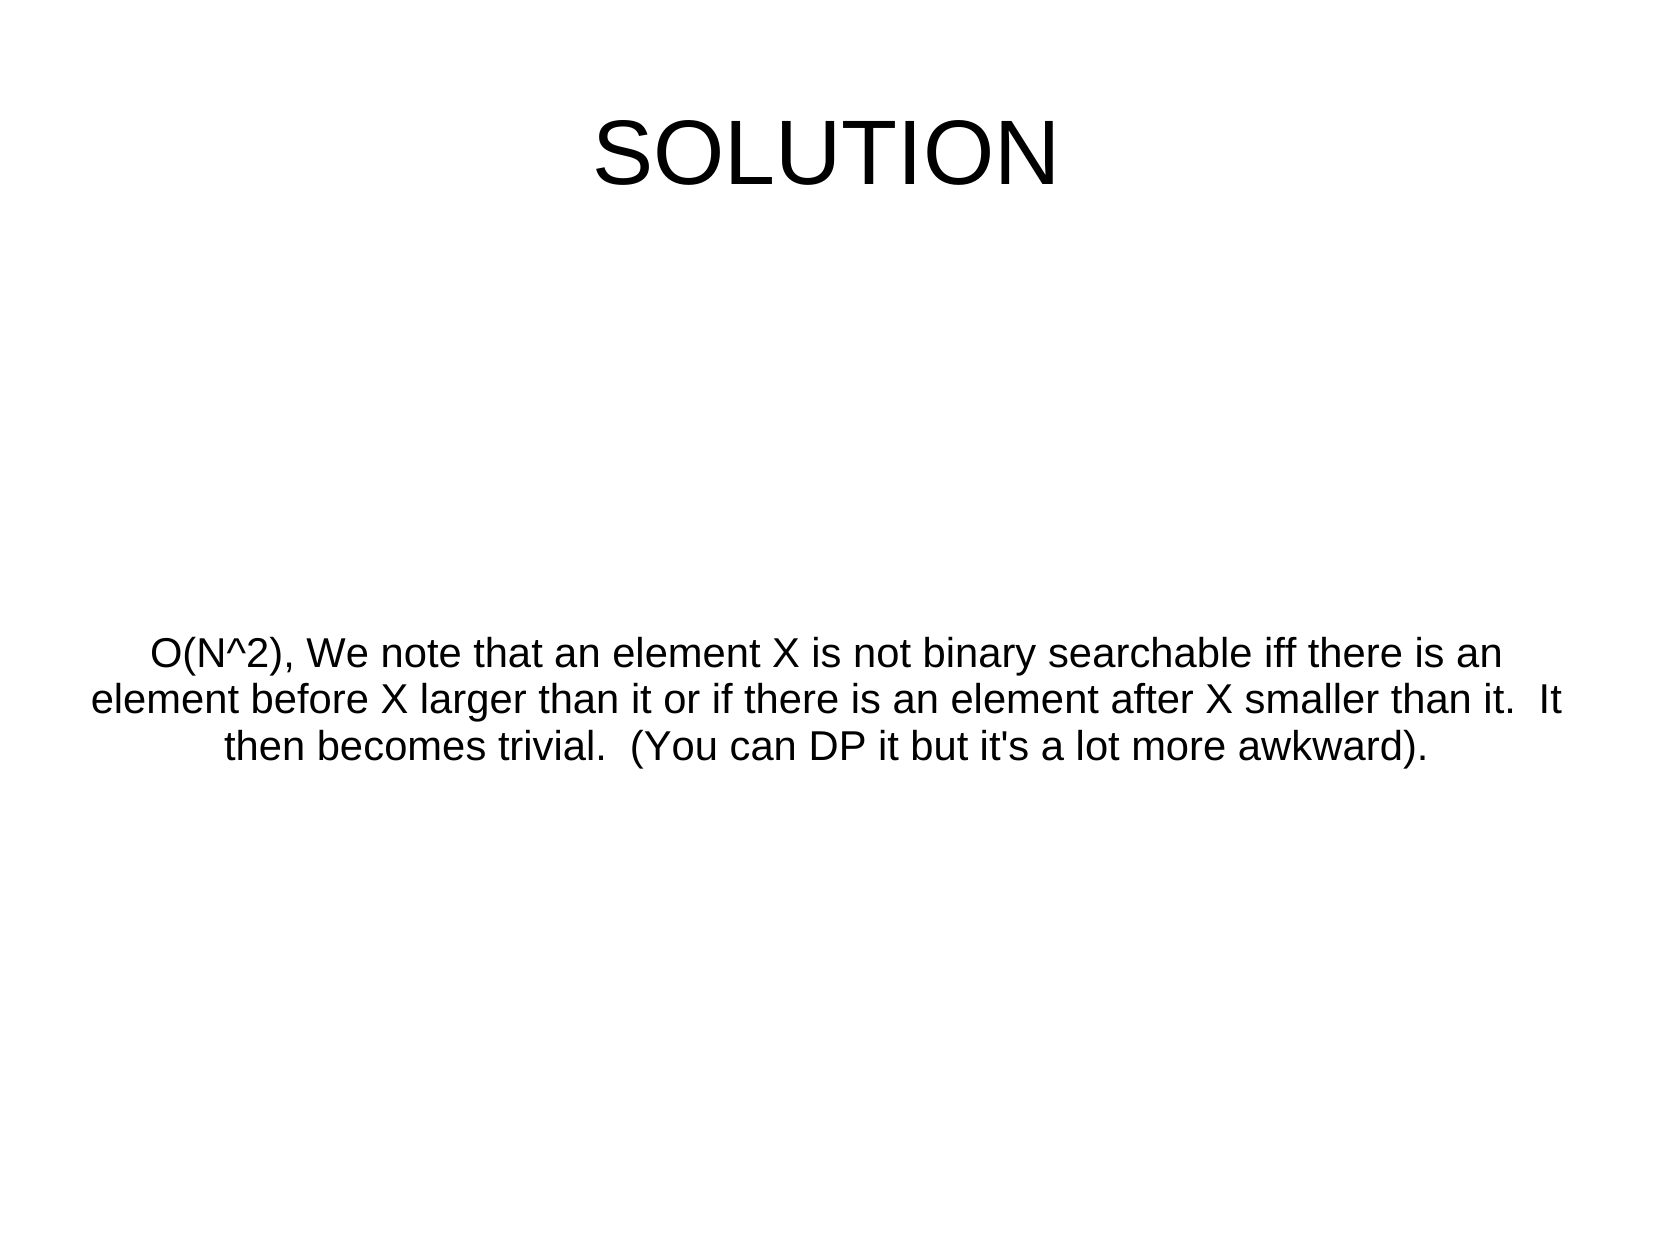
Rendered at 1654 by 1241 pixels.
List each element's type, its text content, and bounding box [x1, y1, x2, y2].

subtitle O(N^2), We note that an element X is not binary searchable iff there is an element before X larger than it or if there is an element after X smaller than it. It then becomes trivial. (You can DP it but it's a lot more awkward). [82, 297, 1571, 1102]
title SOLUTION [82, 56, 1571, 250]
